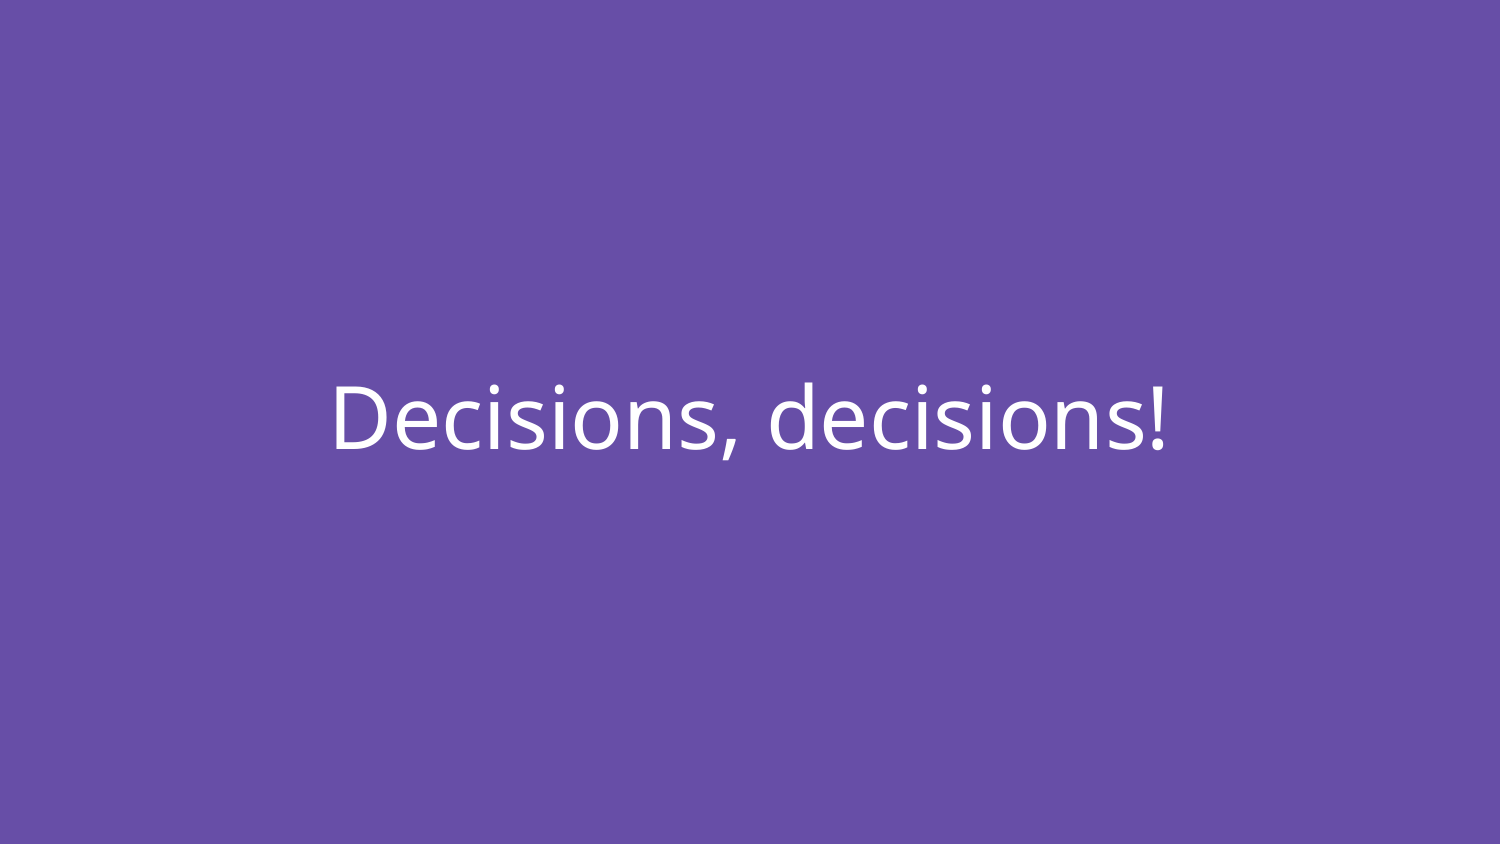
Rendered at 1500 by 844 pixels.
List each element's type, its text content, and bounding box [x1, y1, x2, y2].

title Decisions, decisions! [75, 58, 1425, 771]
